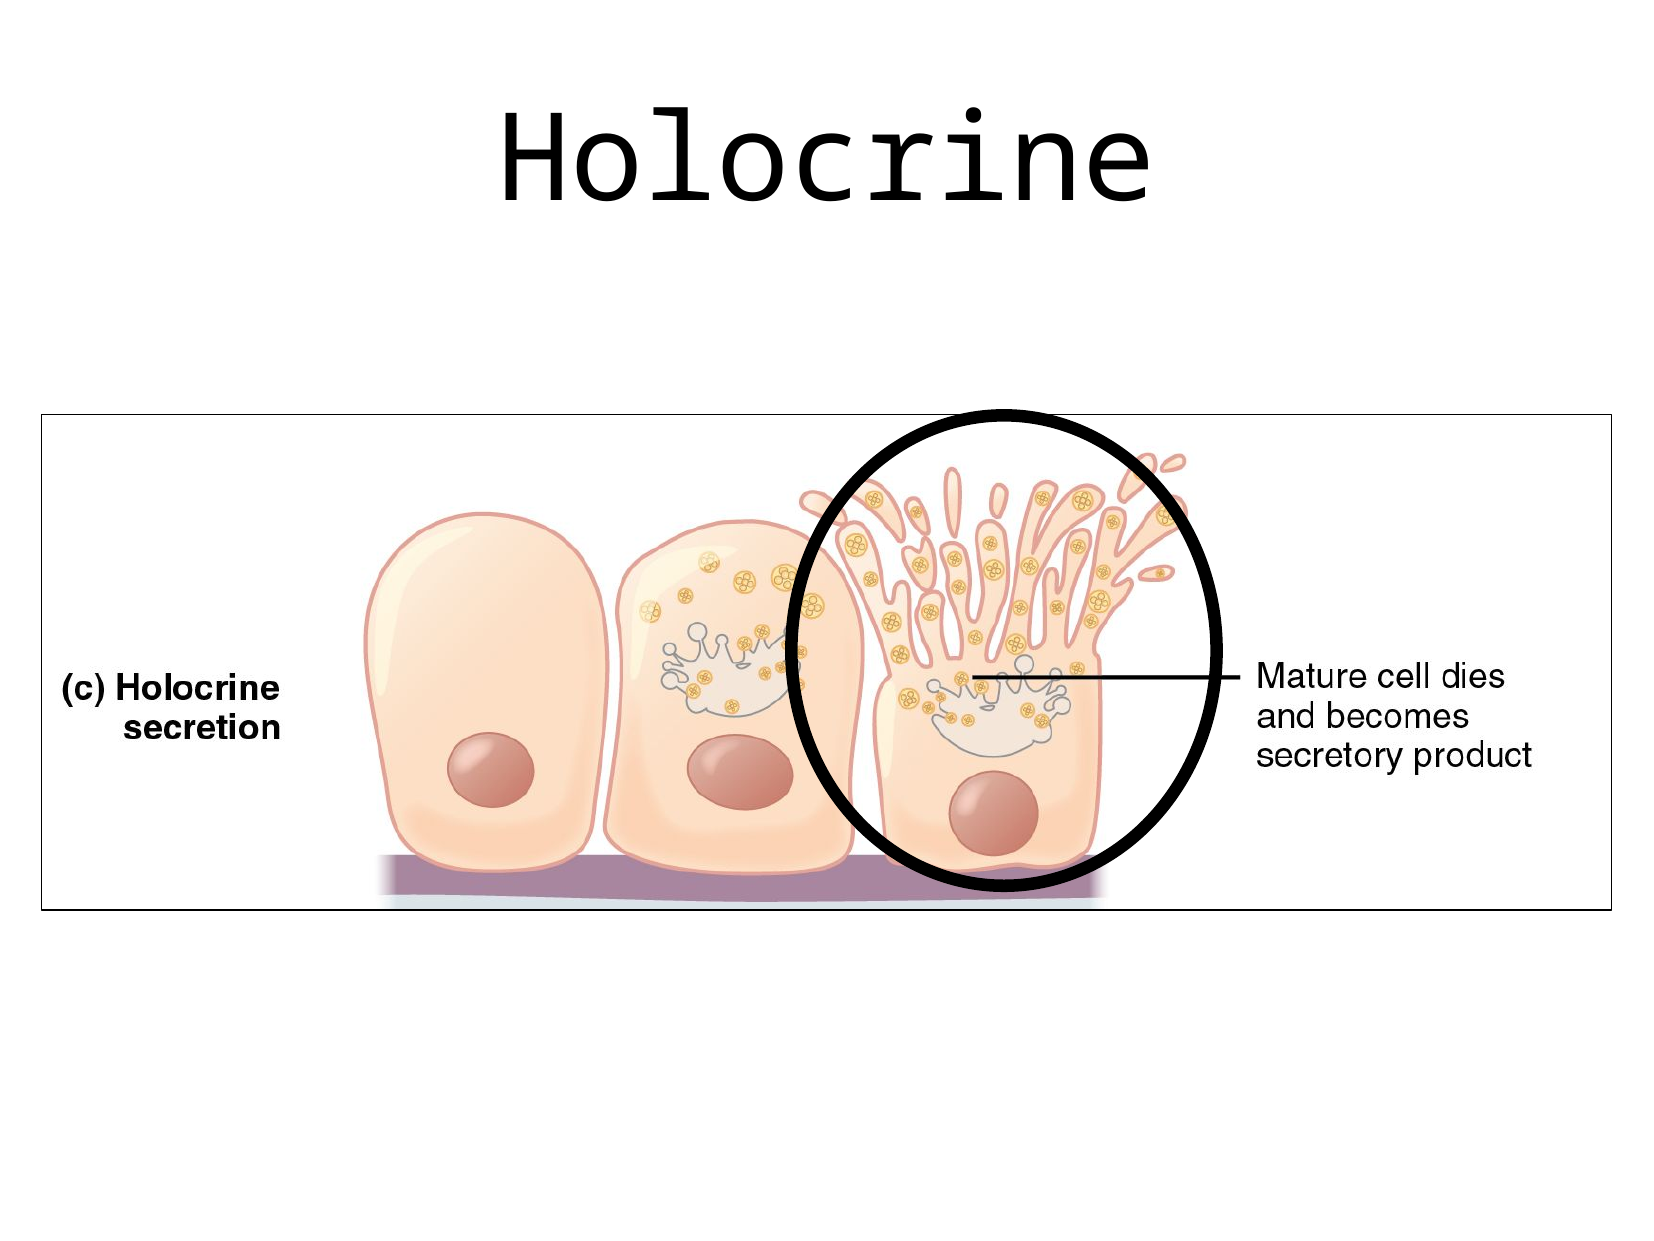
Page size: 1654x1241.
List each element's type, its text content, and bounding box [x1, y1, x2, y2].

picture [42, 415, 1612, 910]
picture [798, 422, 1210, 879]
title Holocrine [82, 49, 1571, 257]
